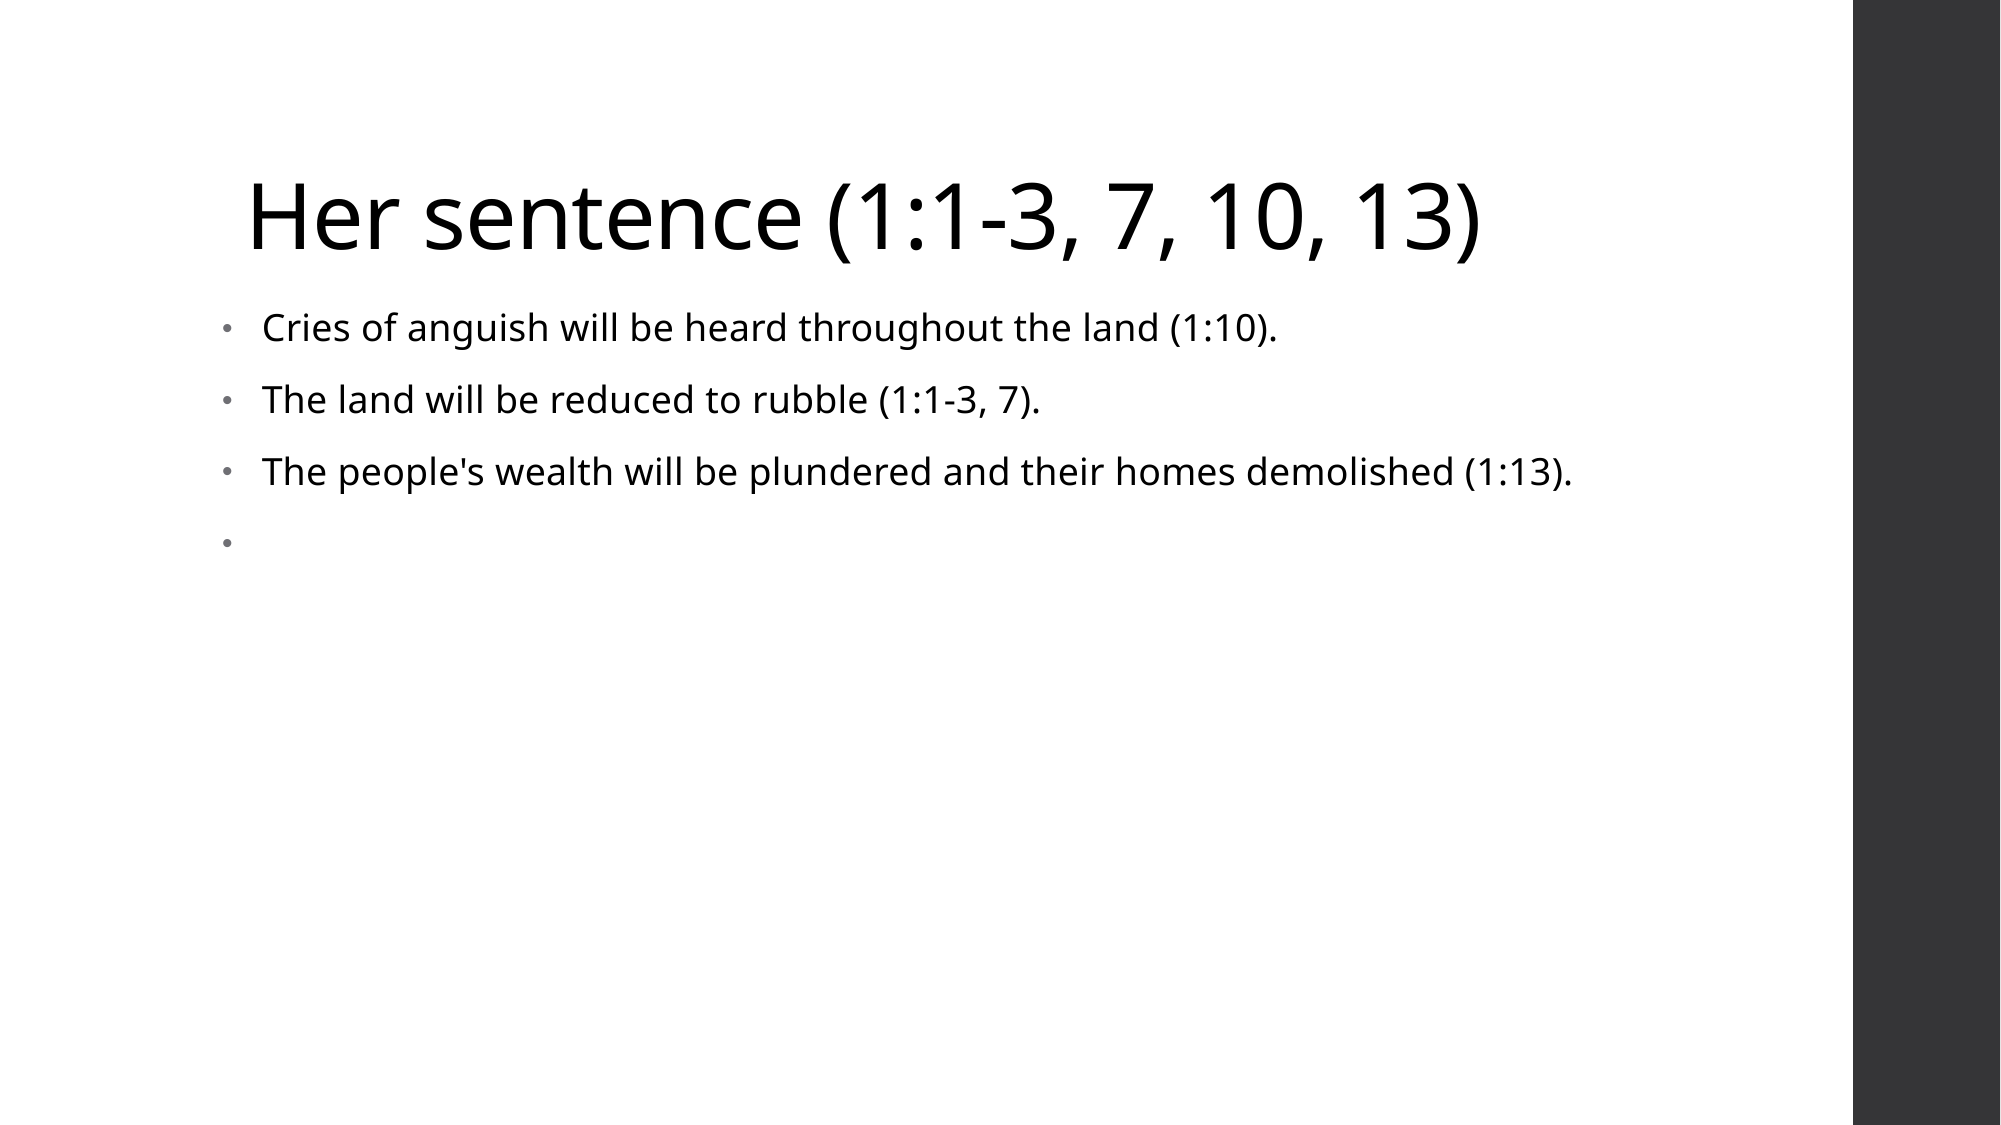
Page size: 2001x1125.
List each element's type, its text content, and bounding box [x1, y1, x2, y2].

list Cries of anguish will be heard throughout the land (1:10). The land will be reduced to rubble (1:1-3, 7). The people's wealth will be plundered and their homes demolished (1:13). [206, 299, 1617, 1014]
title Her sentence (1:1-3, 7, 10, 13) [206, 60, 1797, 278]
